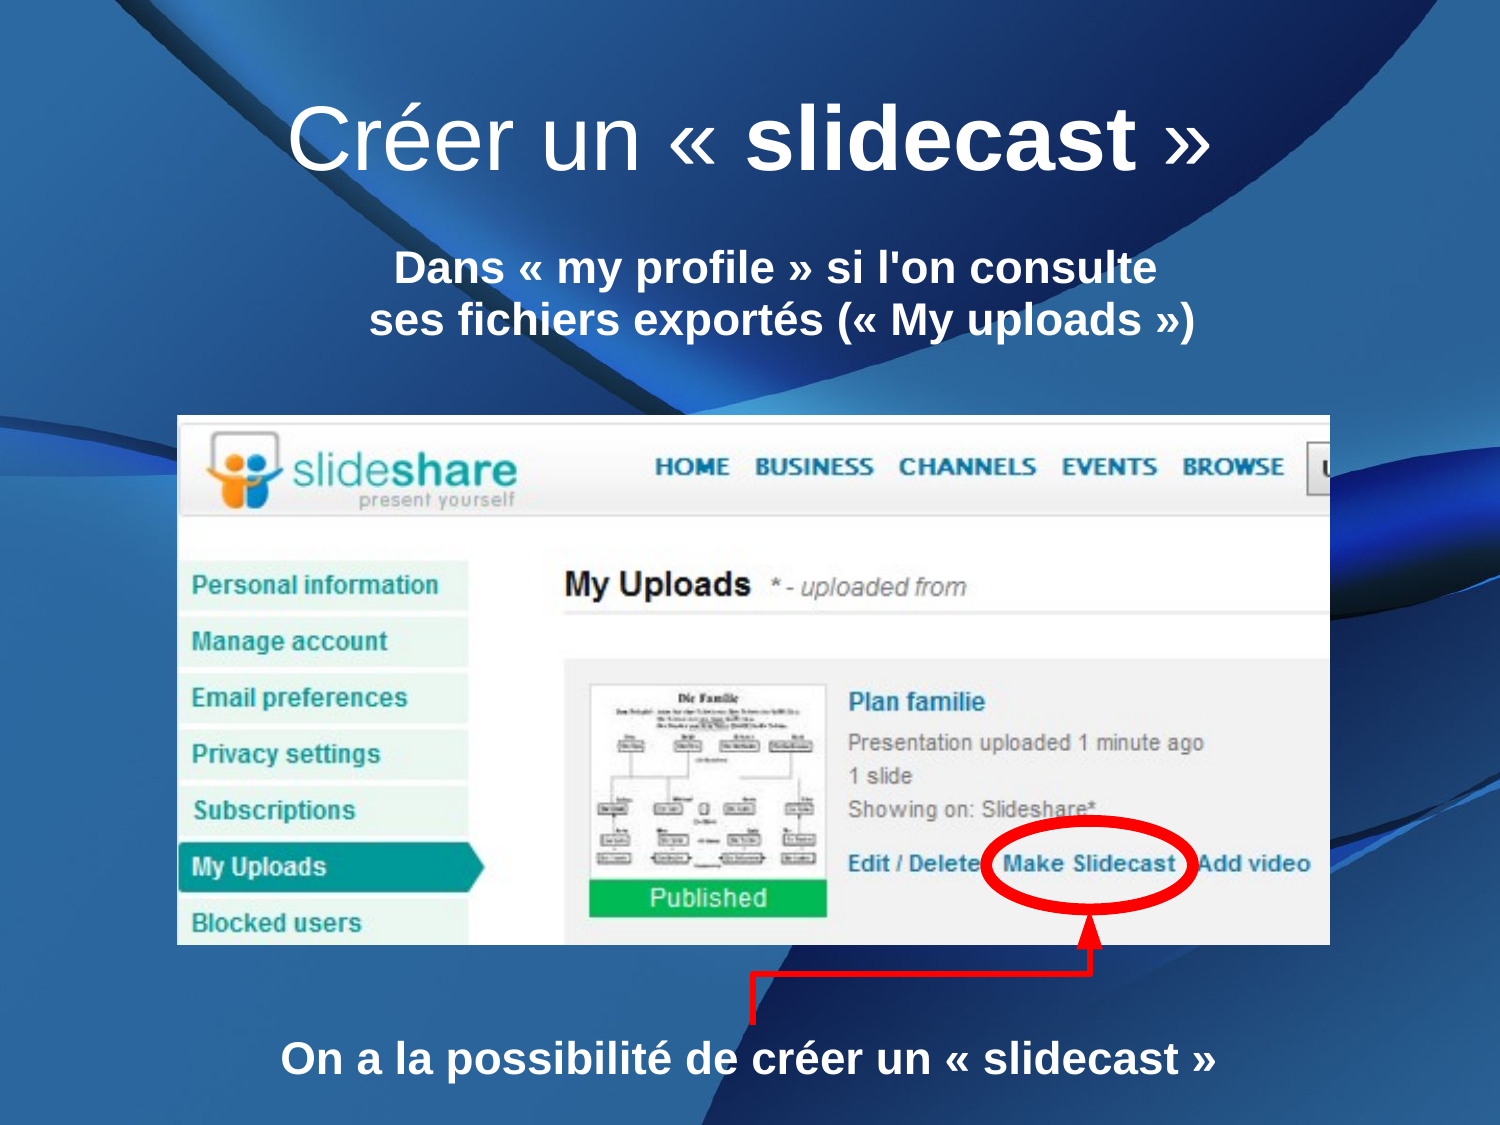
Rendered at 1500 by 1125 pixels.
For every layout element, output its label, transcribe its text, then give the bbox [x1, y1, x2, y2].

picture [0, 0, 1500, 1125]
title Créer un « slidecast » [75, 44, 1425, 233]
text_box On a la possibilité de créer un « slidecast » [265, 1025, 1241, 1093]
text_box Dans « my profile » si l'on consulte ses fichiers exportés (« My uploads ») [353, 234, 1211, 355]
